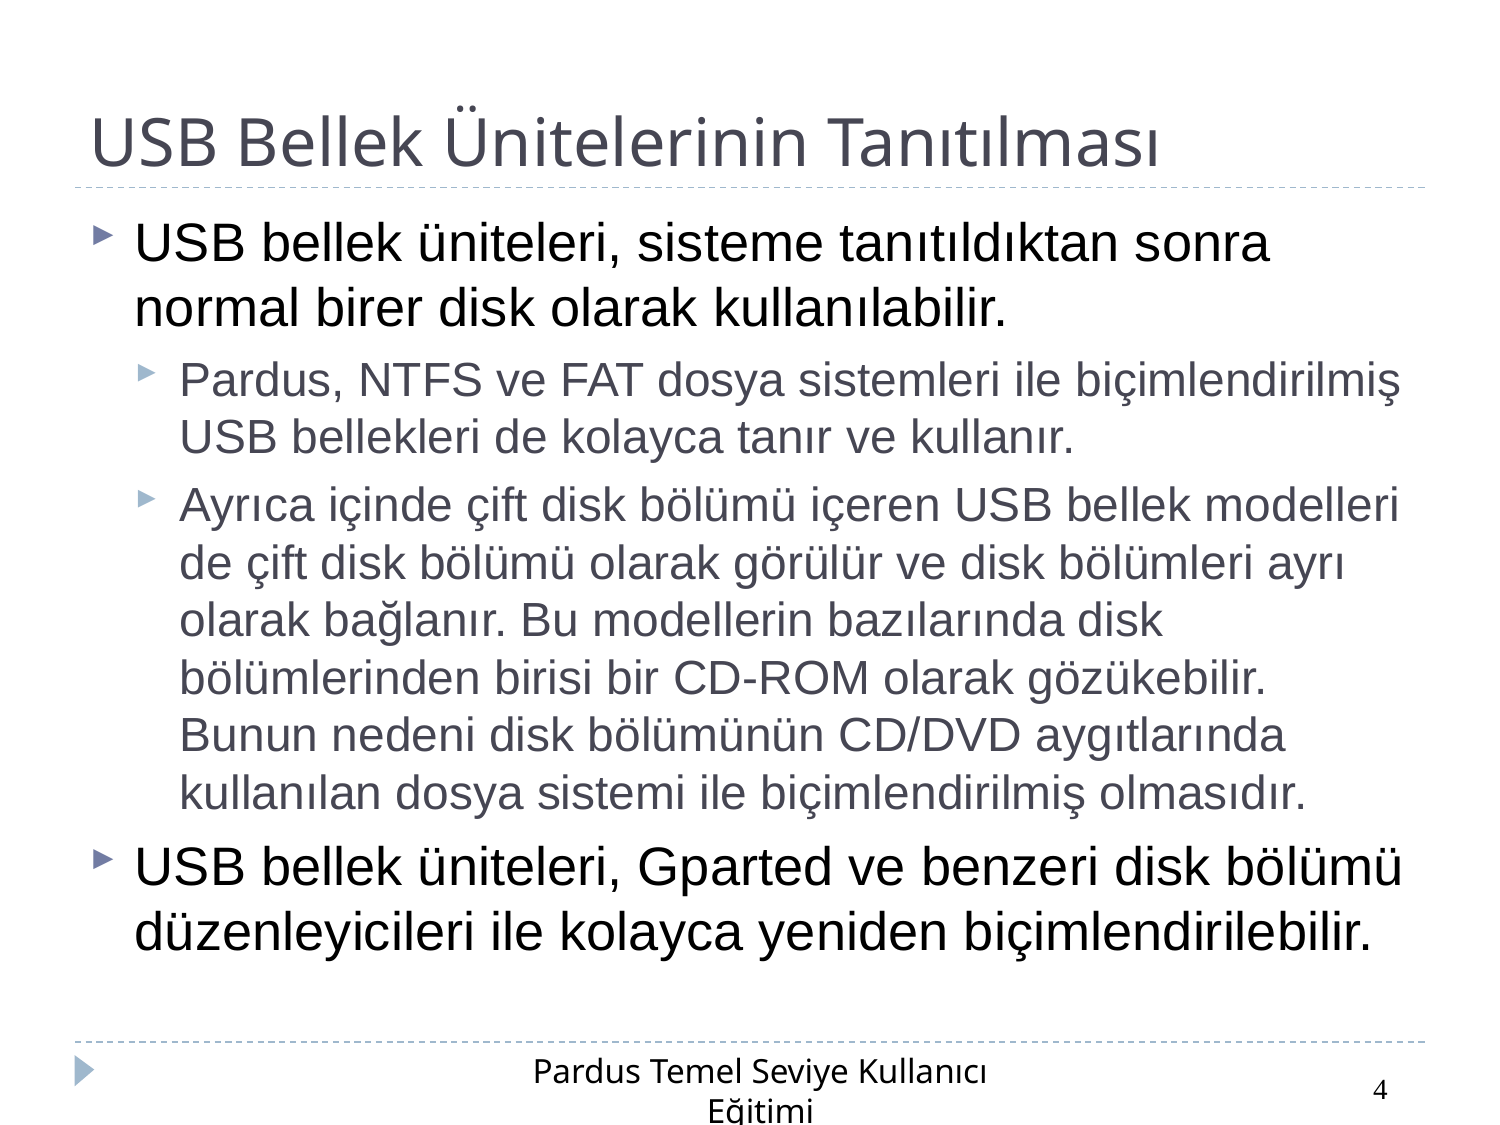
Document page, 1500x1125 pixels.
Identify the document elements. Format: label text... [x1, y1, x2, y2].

title USB Bellek Ünitelerinin Tanıtılması [75, 24, 1425, 188]
list USB bellek üniteleri, sisteme tanıtıldıktan sonra normal birer disk olarak kullanılabilir. Pardus, NTFS ve FAT dosya sistemleri ile biçimlendirilmiş USB bellekleri de kolayca tanır ve kullanır. Ayrıca içinde çift disk bölümü içeren USB bellek modelleri de çift disk bölümü olarak görülür ve disk bölümleri ayrı olarak bağlanır. Bu modellerin bazılarında disk bölümlerinden birisi bir CD-ROM olarak gözükebilir. Bunun nedeni disk bölümünün CD/DVD aygıtlarında kullanılan dosya sistemi ile biçimlendirilmiş olmasıdır. USB bellek üniteleri, Gparted ve benzeri disk bölümü düzenleyicileri ile kolayca yeniden biçimlendirilebilir. [75, 200, 1425, 1010]
